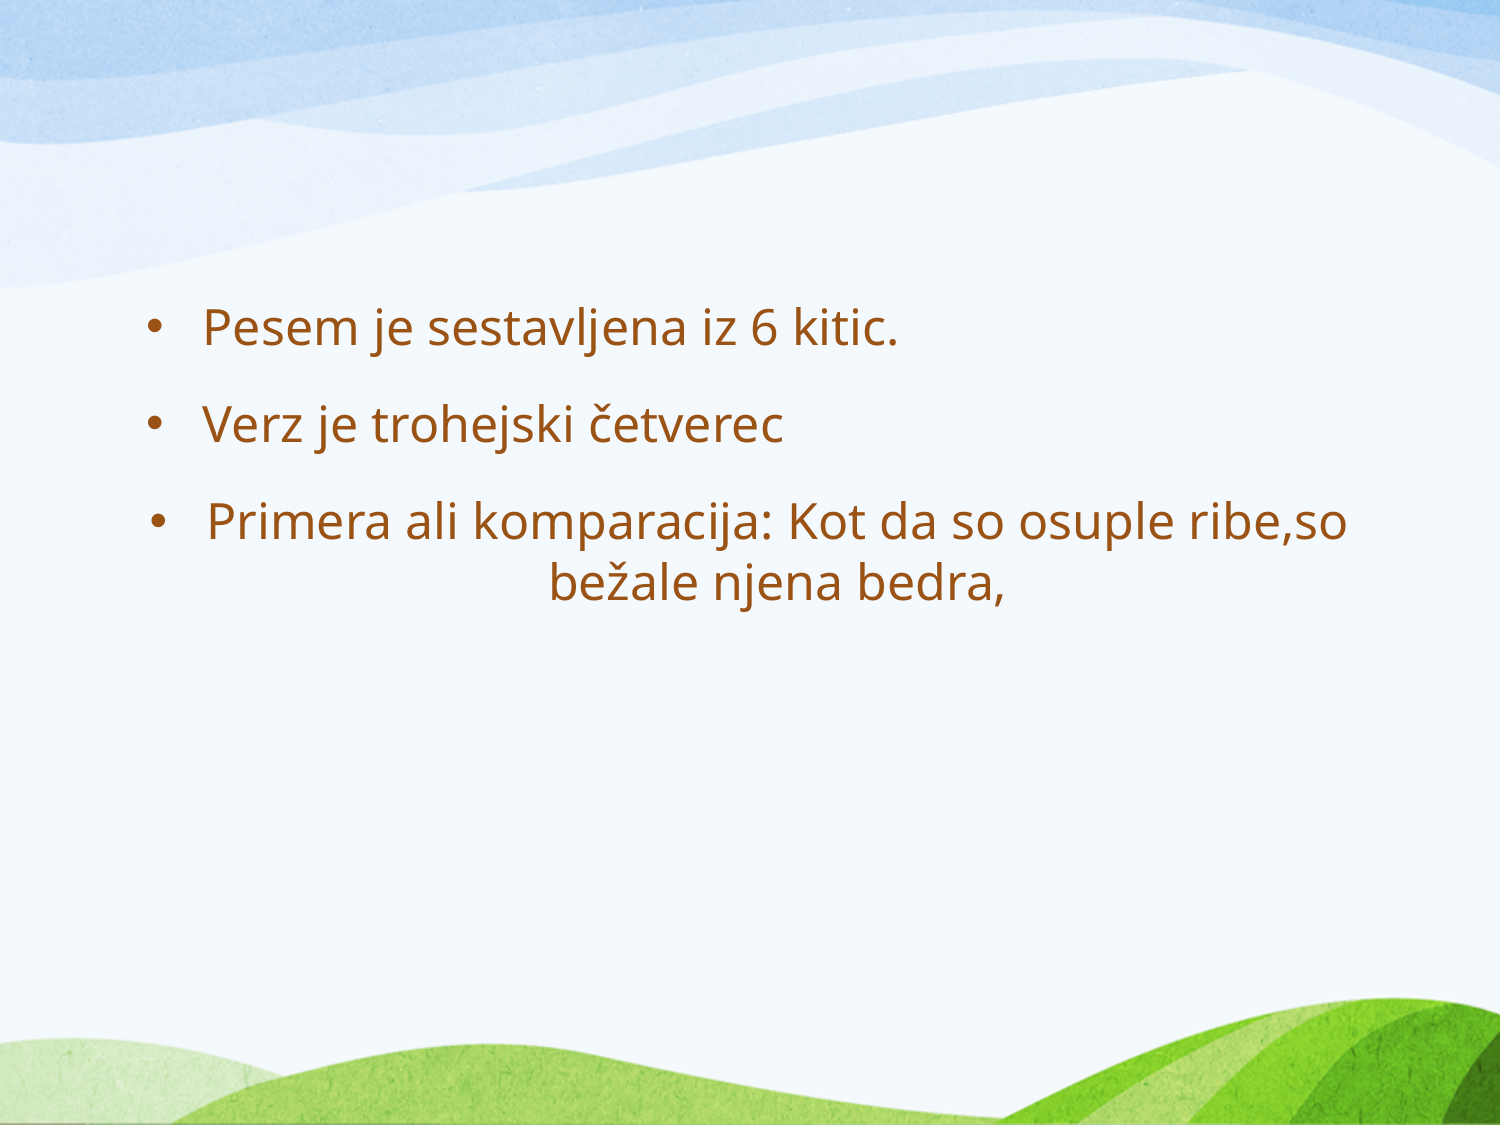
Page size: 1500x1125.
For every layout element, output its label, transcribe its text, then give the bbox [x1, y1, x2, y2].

picture [0, 0, 1500, 1125]
list Pesem je sestavljena iz 6 kitic. Verz je trohejski četverec Primera ali komparacija: Kot da so osuple ribe,so bežale njena bedra, [130, 287, 1369, 982]
